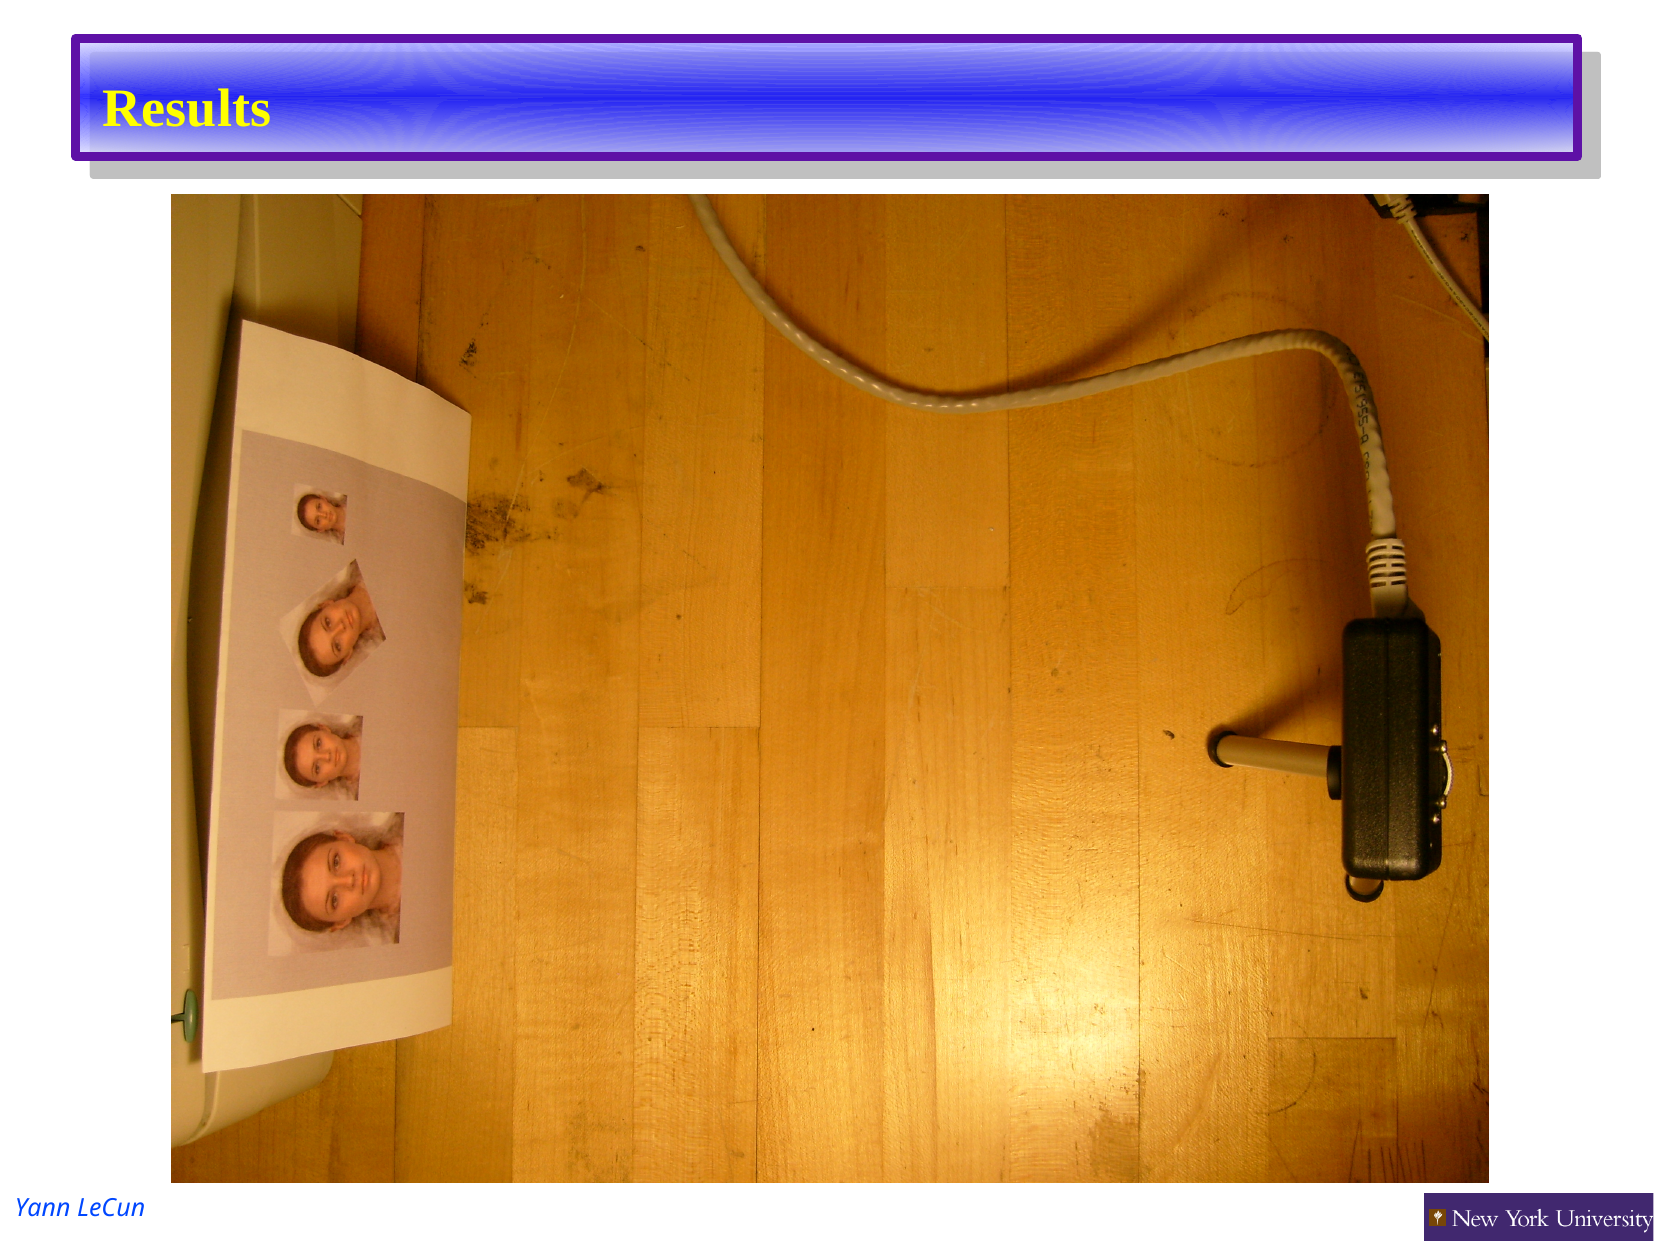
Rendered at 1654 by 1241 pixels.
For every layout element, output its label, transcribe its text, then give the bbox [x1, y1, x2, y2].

picture [1424, 1193, 1654, 1241]
picture [171, 194, 1489, 1183]
title Results [75, 38, 1578, 157]
